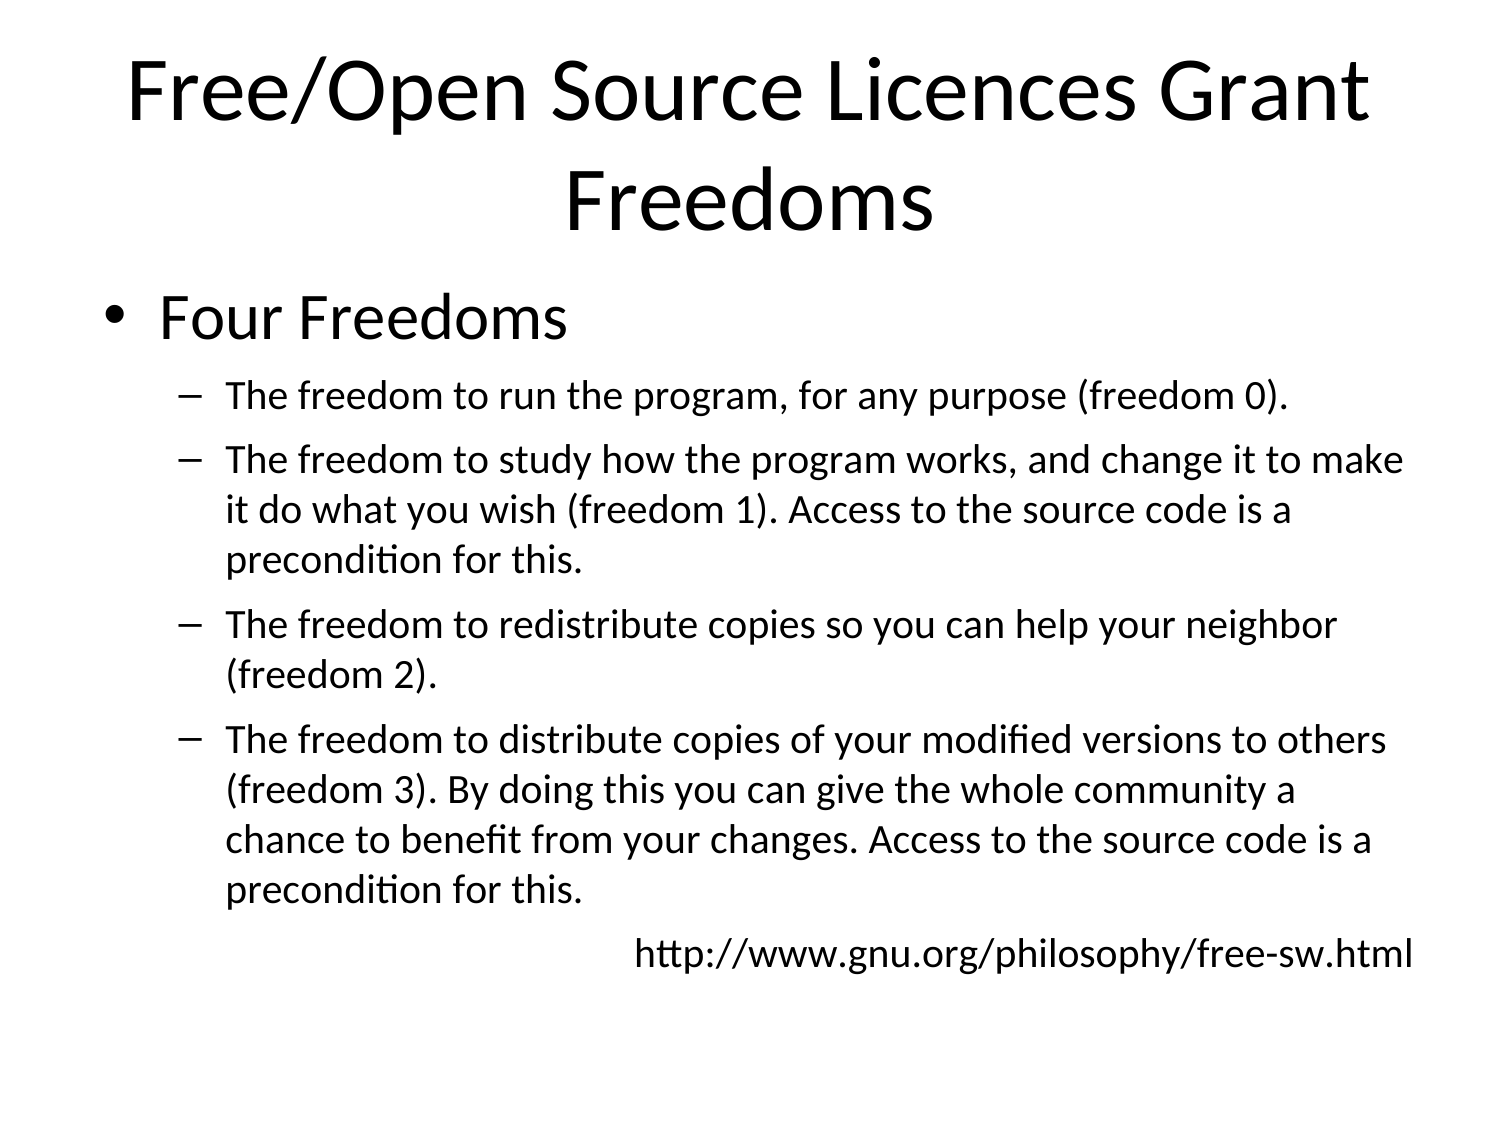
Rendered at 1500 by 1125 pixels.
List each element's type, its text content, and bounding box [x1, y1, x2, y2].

list Four Freedoms The freedom to run the program, for any purpose (freedom 0). The freedom to study how the program works, and change it to make it do what you wish (freedom 1). Access to the source code is a precondition for this. The freedom to redistribute copies so you can help your neighbor (freedom 2). The freedom to distribute copies of your modified versions to others (freedom 3). By doing this you can give the whole community a chance to benefit from your changes. Access to the source code is a precondition for this. http://www.gnu.org/philosophy/free-sw.html [88, 265, 1439, 1009]
title Free/Open Source Licences Grant Freedoms [75, 21, 1426, 257]
